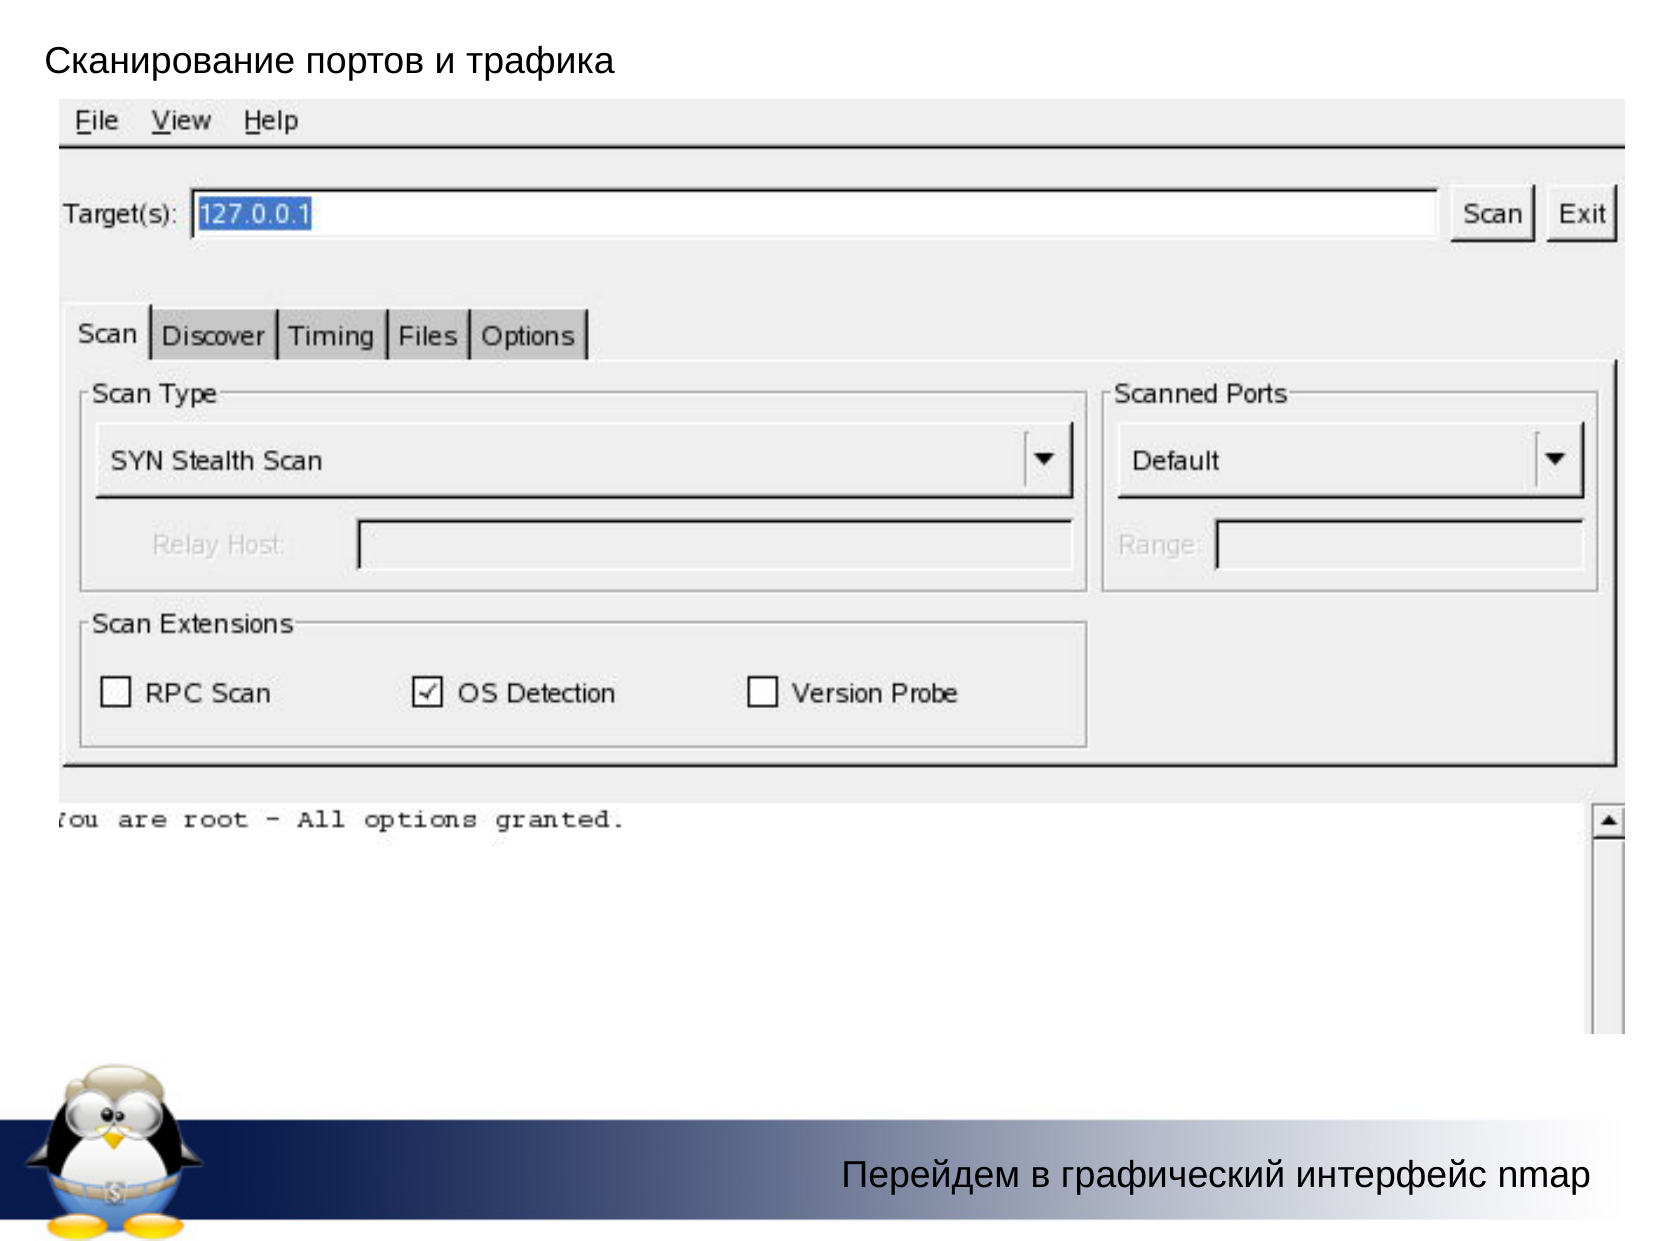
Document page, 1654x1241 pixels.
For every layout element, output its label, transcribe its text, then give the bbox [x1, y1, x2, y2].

text_box Сканирование портов и трафика [29, 31, 630, 89]
picture [59, 99, 1625, 1034]
picture [0, 1058, 1654, 1241]
text_box Перейдем в графический интерфейс nmap [826, 1145, 1607, 1203]
